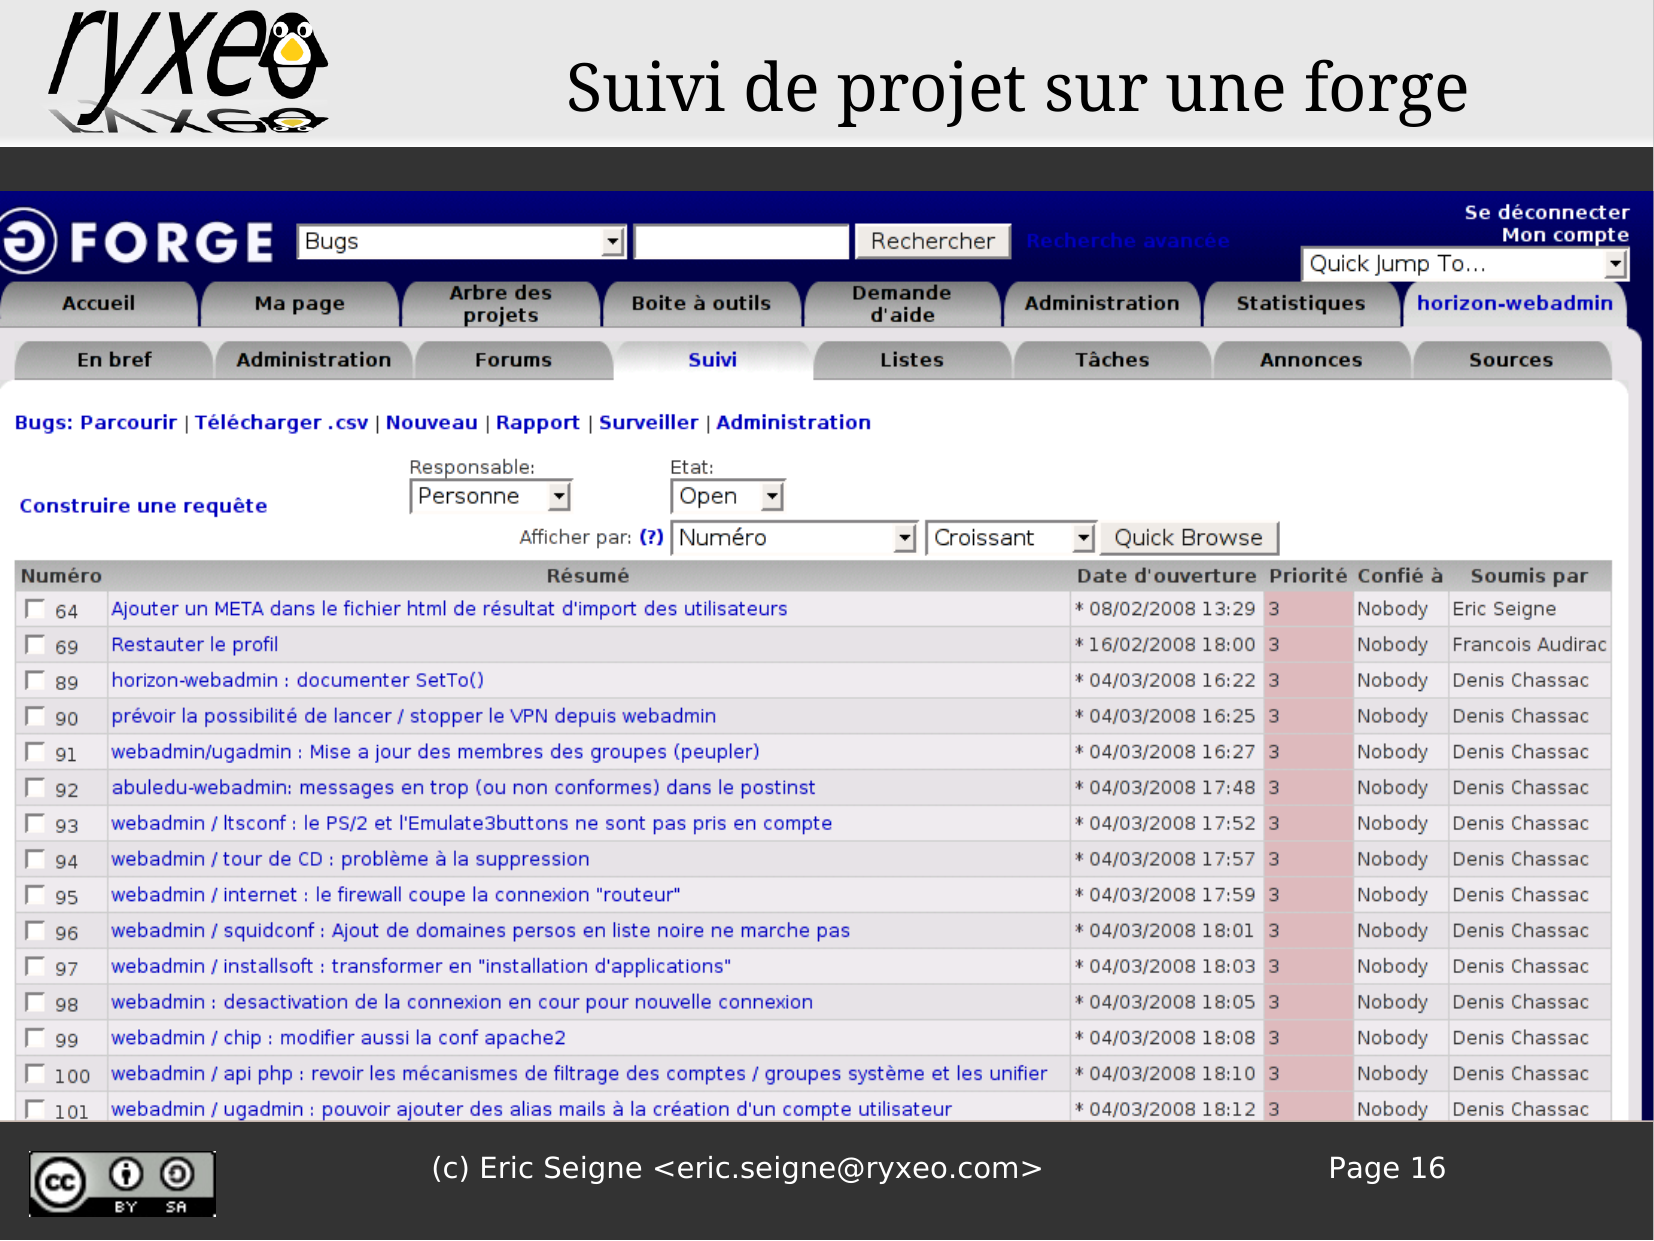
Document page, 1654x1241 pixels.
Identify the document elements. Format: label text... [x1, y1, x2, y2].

picture [0, 191, 1654, 1123]
picture [29, 1151, 216, 1217]
title Suivi de projet sur une forge [442, 29, 1595, 142]
picture [0, 0, 1654, 147]
